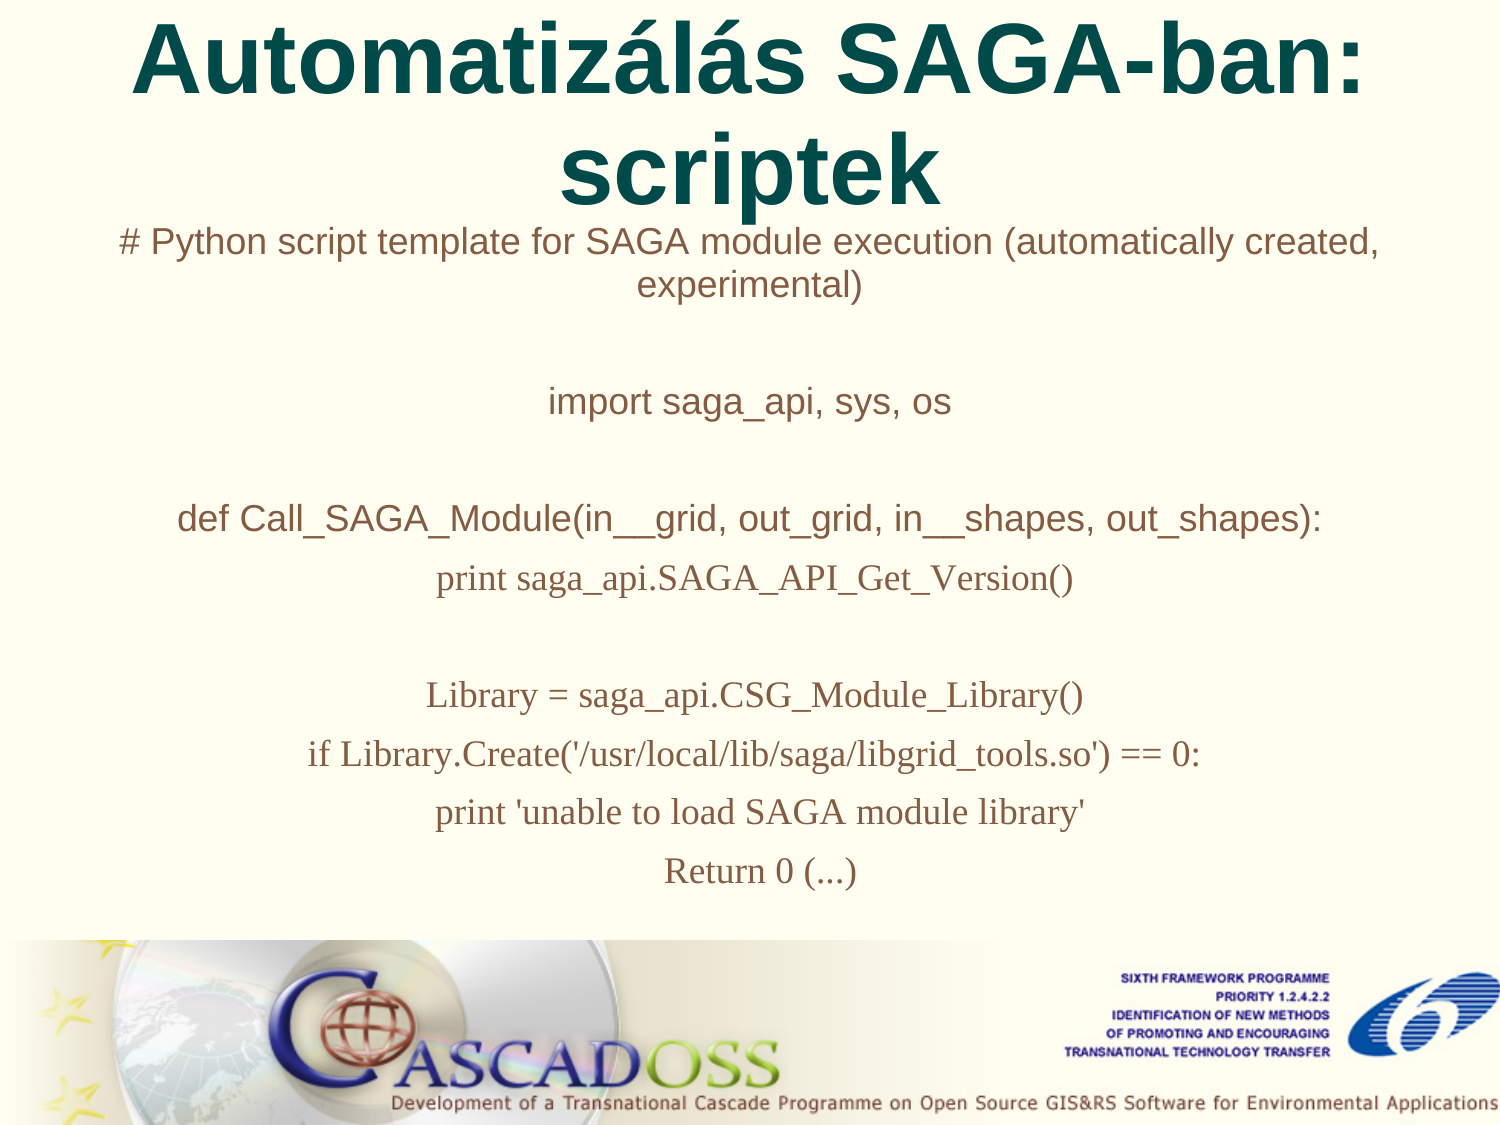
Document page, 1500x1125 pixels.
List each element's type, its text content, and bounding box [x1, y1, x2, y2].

subtitle # Python script template for SAGA module execution (automatically created, experimental) import saga_api, sys, os def Call_SAGA_Module(in__grid, out_grid, in__shapes, out_shapes): print saga_api.SAGA_API_Get_Version() Library = saga_api.CSG_Module_Library() if Library.Create('/usr/local/lib/saga/libgrid_tools.so') == 0: print 'unable to load SAGA module library' Return 0 (...) [75, 215, 1425, 898]
title Automatizálás SAGA-ban: scriptek [75, 2, 1425, 215]
picture [0, 940, 1500, 1125]
